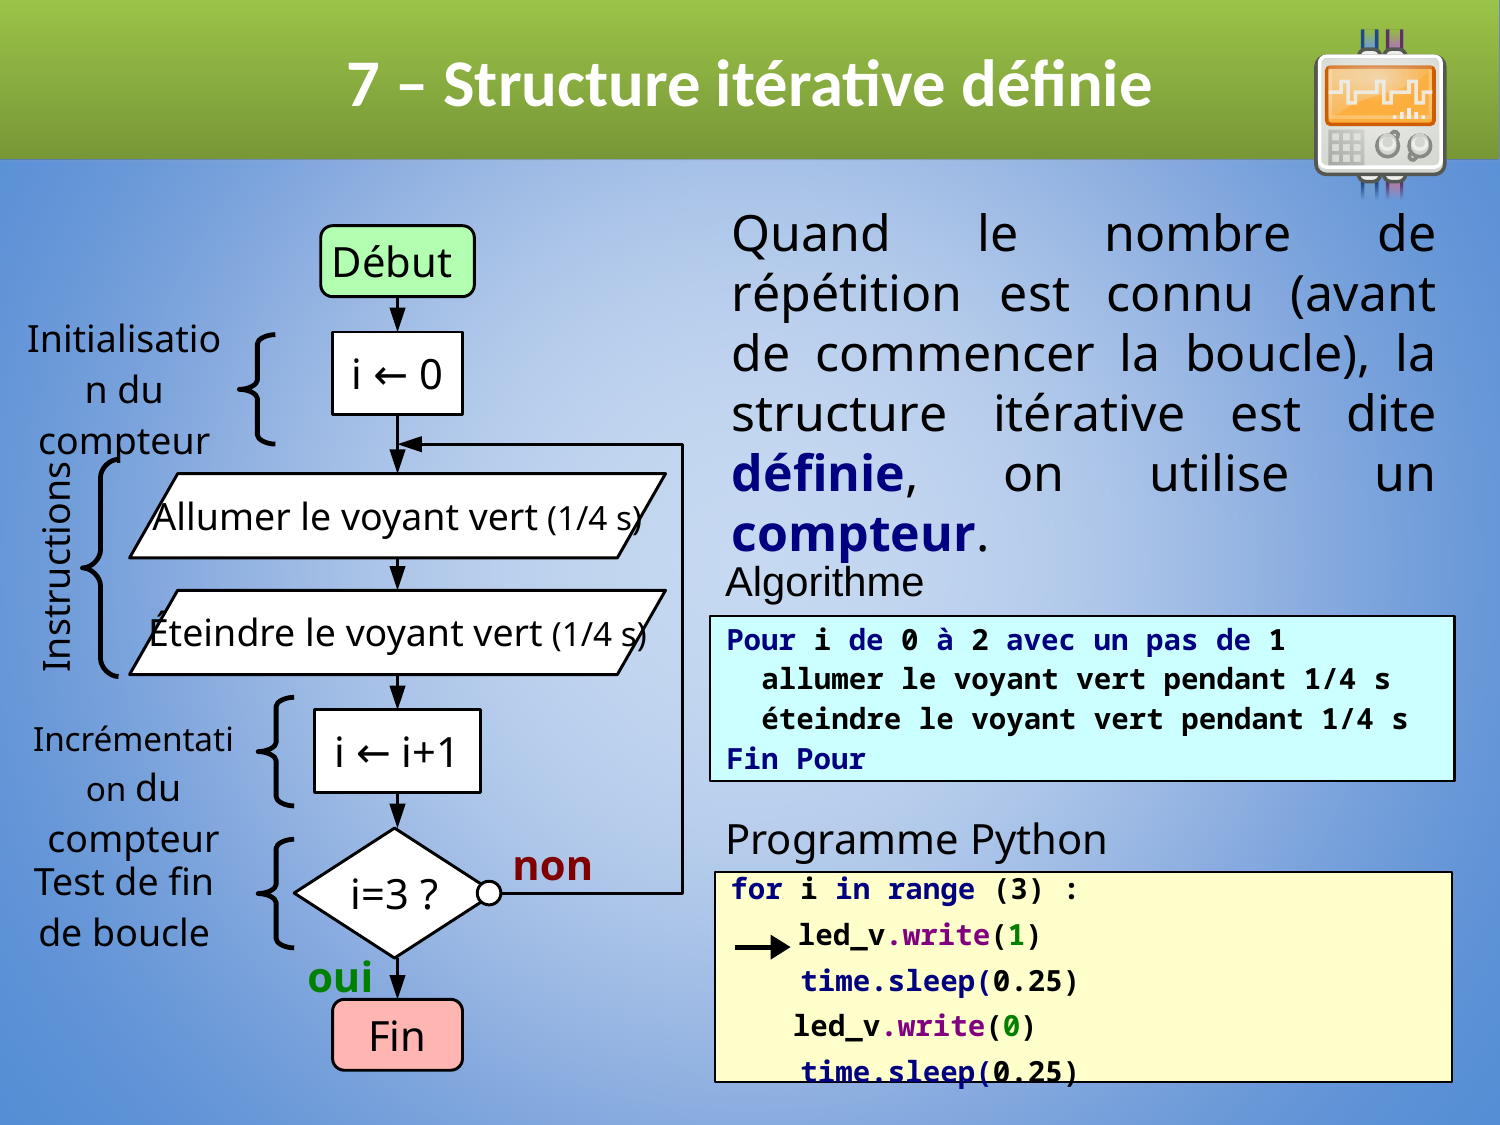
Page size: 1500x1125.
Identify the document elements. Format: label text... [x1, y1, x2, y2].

picture [0, 29, 1500, 1125]
text_box Instructions [22, 444, 76, 690]
text_box Incrémentation du compteur [9, 709, 259, 795]
text_box Quand le nombre de répétition est connu (avant de commencer la boucle), la structure itérative est dite définie, on utilise un compteur. [731, 201, 1437, 519]
text_box [477, 881, 501, 905]
text_box Programme Python [710, 802, 1440, 859]
text_box i ← i+1 [314, 709, 481, 793]
text_box Début [320, 225, 475, 297]
text_box Algorithme [710, 550, 974, 616]
text_box for i in range (3) : led_v.write(1) time.sleep(0.25) led_v.write(0) time.sleep(0.25) [714, 872, 1453, 1082]
text_box oui [292, 940, 394, 1047]
text_box Allumer le voyant vert (1/4 s) [129, 473, 666, 558]
text_box i=3 ? [294, 828, 481, 959]
text_box Éteindre le voyant vert (1/4 s) [129, 590, 666, 675]
text_box i ← 0 [332, 332, 463, 415]
text_box Initialisation du compteur [9, 304, 240, 433]
text_box non [497, 828, 605, 894]
text_box Fin [332, 999, 463, 1071]
text_box Pour i de 0 à 2 avec un pas de 1 allumer le voyant vert pendant 1/4 s éteindre le voyant vert pendant 1/4 s Fin Pour [710, 615, 1455, 782]
text_box Test de fin de boucle [9, 847, 240, 938]
text_box 7 – Structure itérative définie [0, 0, 1500, 159]
